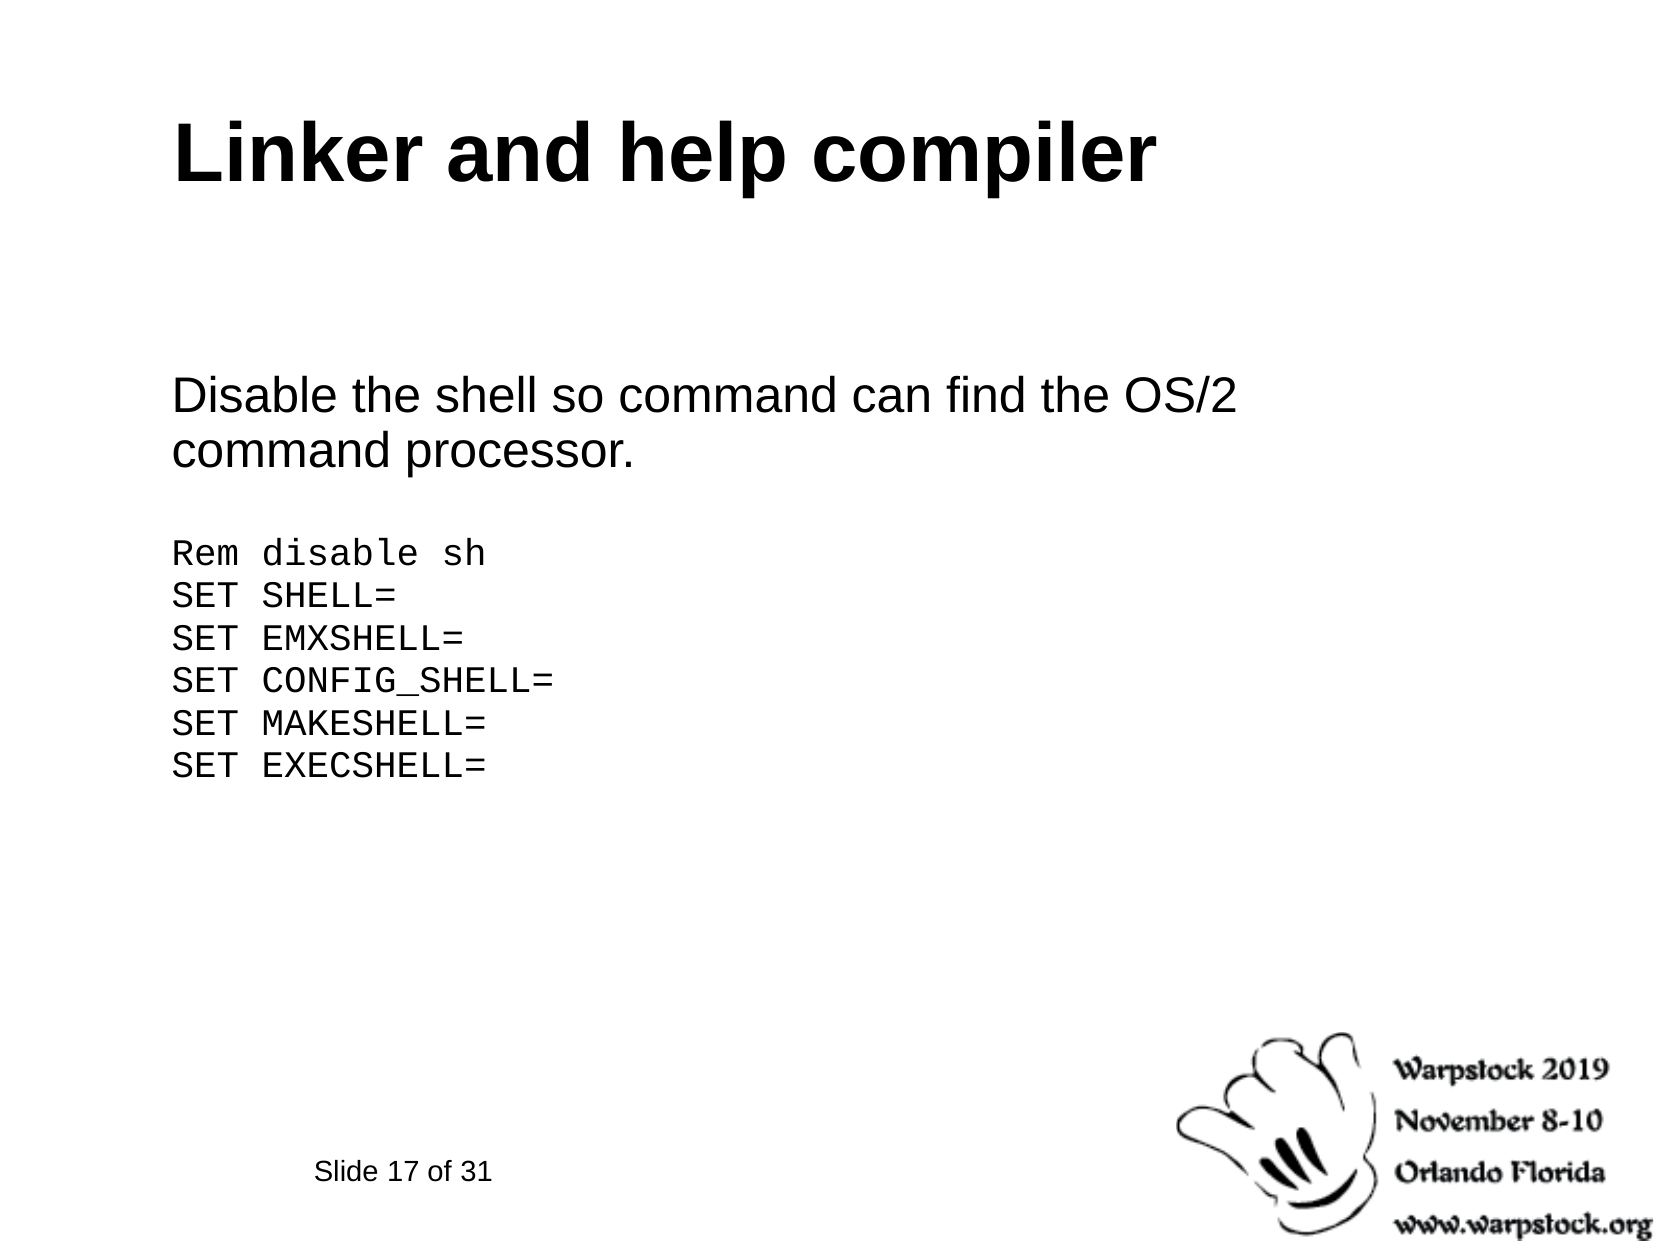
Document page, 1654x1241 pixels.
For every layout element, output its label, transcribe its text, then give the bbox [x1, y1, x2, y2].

title Linker and help compiler [173, 49, 1420, 257]
subtitle Disable the shell so command can find the OS/2 command processor. Rem disable sh SET SHELL= SET EMXSHELL= SET CONFIG_SHELL= SET MAKESHELL= SET EXECSHELL= [171, 295, 1418, 1002]
picture [1176, 1032, 1654, 1241]
